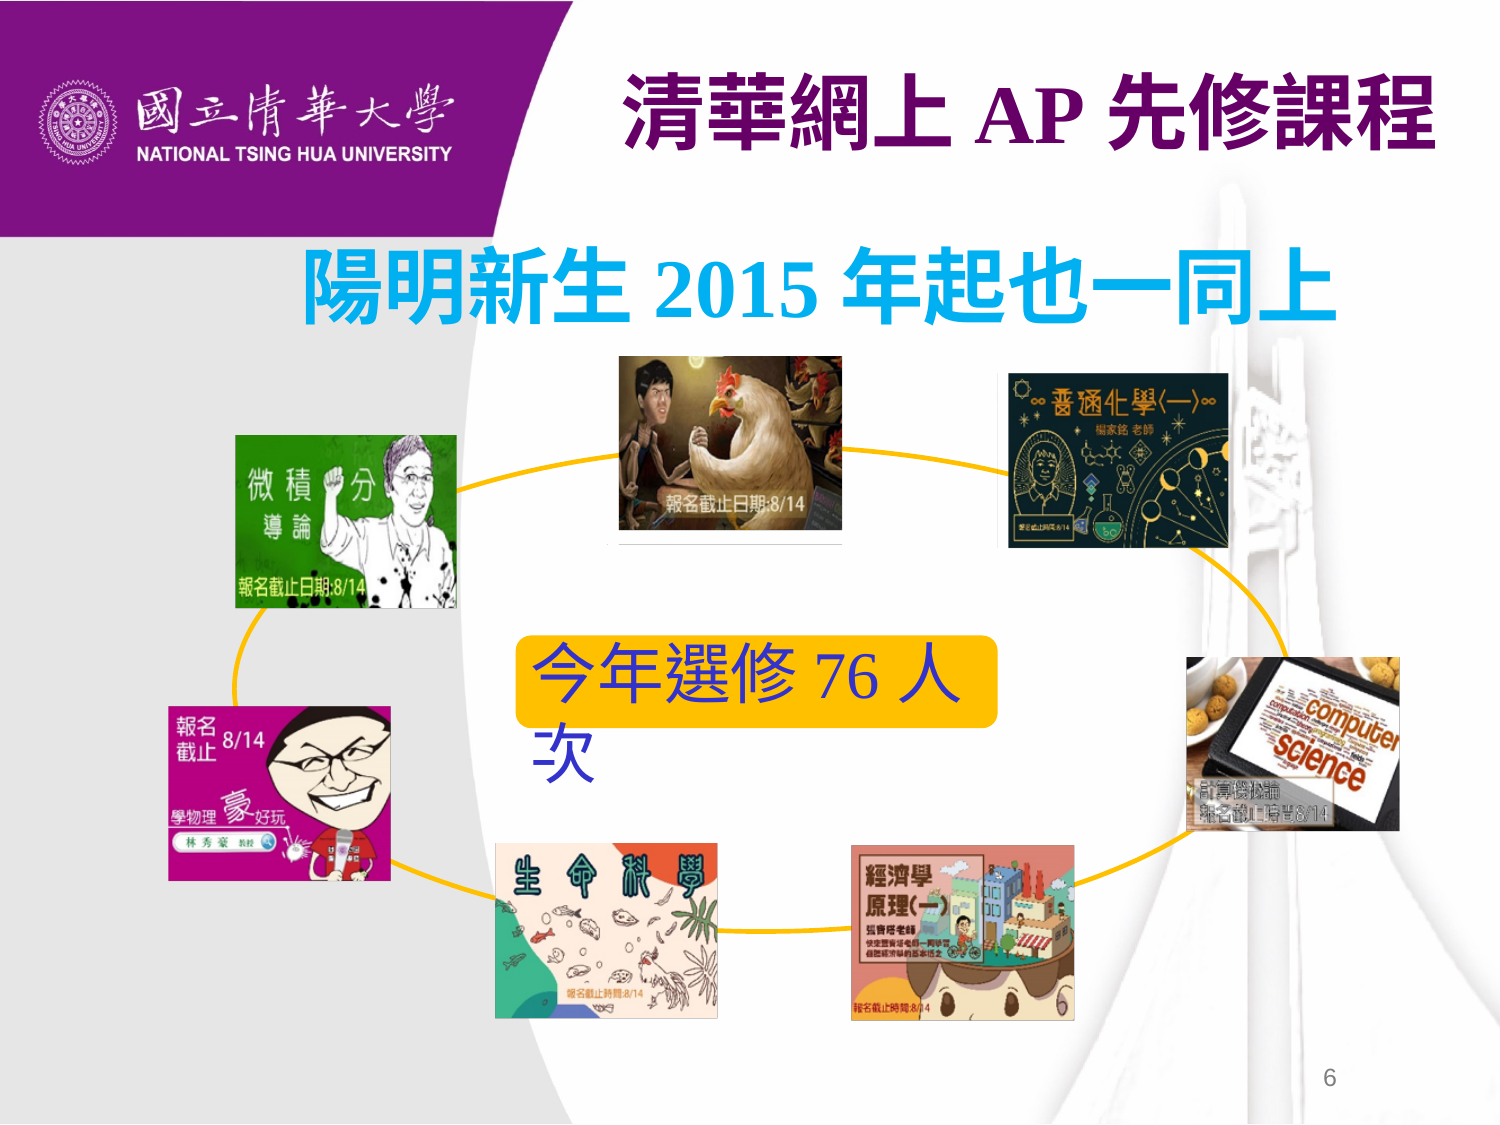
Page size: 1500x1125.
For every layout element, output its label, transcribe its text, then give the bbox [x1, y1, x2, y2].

text_box [518, 721, 996, 729]
text_box 陽明新生2015年起也一同上 [285, 226, 1454, 343]
text_box 今年選修76人次 [515, 624, 1033, 721]
text_box 清華網上AP先修課程 [606, 52, 1500, 169]
picture [606, 347, 849, 545]
picture [997, 368, 1229, 553]
picture [491, 838, 723, 1025]
text_box [1308, 1050, 1426, 1103]
picture [233, 435, 457, 611]
picture [848, 844, 1081, 1025]
picture [168, 705, 396, 885]
picture [1177, 652, 1404, 839]
